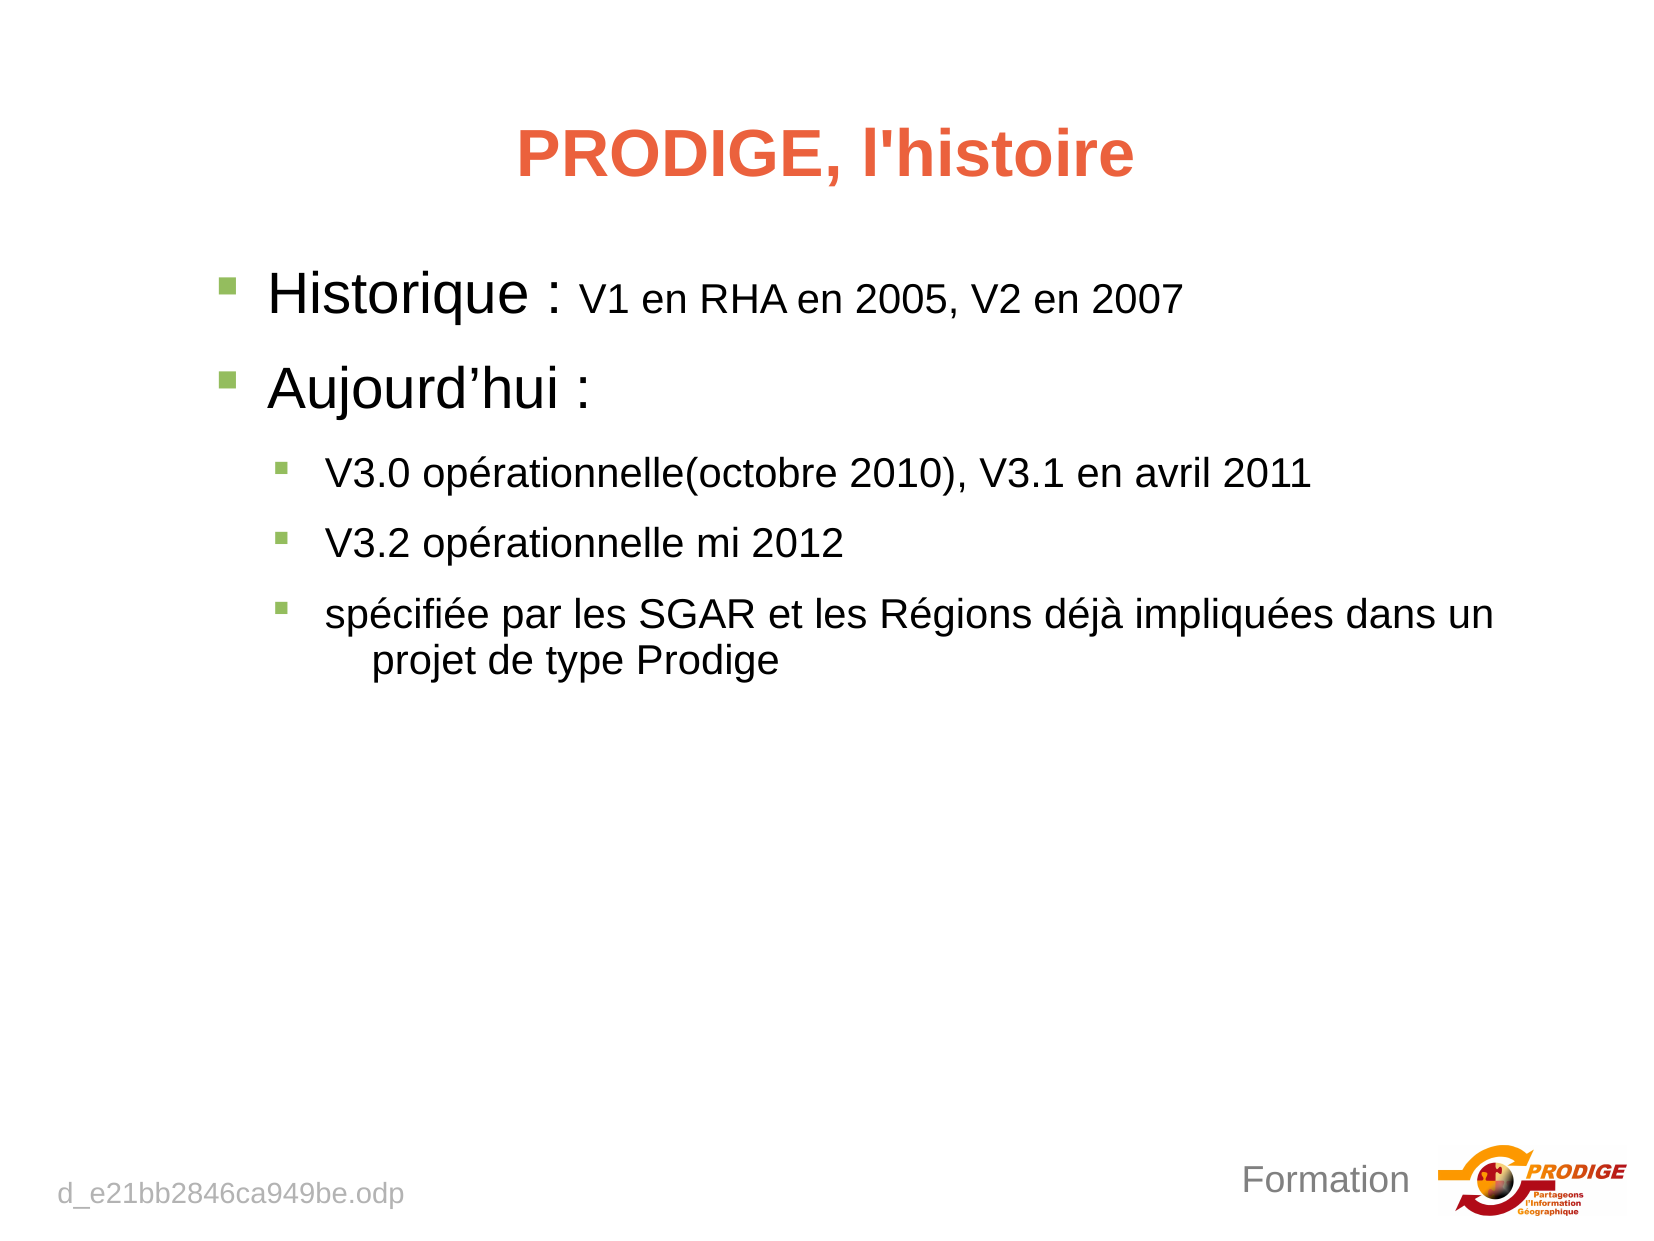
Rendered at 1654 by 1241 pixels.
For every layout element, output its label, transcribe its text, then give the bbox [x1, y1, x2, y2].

list Historique : V1 en RHA en 2005, V2 en 2007 Aujourd’hui : V3.0 opérationnelle(octobre 2010), V3.1 en avril 2011 V3.2 opérationnelle mi 2012 spécifiée par les SGAR et les Régions déjà impliquées dans un projet de type Prodige [179, 260, 1509, 1065]
picture [1438, 1145, 1627, 1216]
title PRODIGE, l'histoire [82, 56, 1571, 250]
